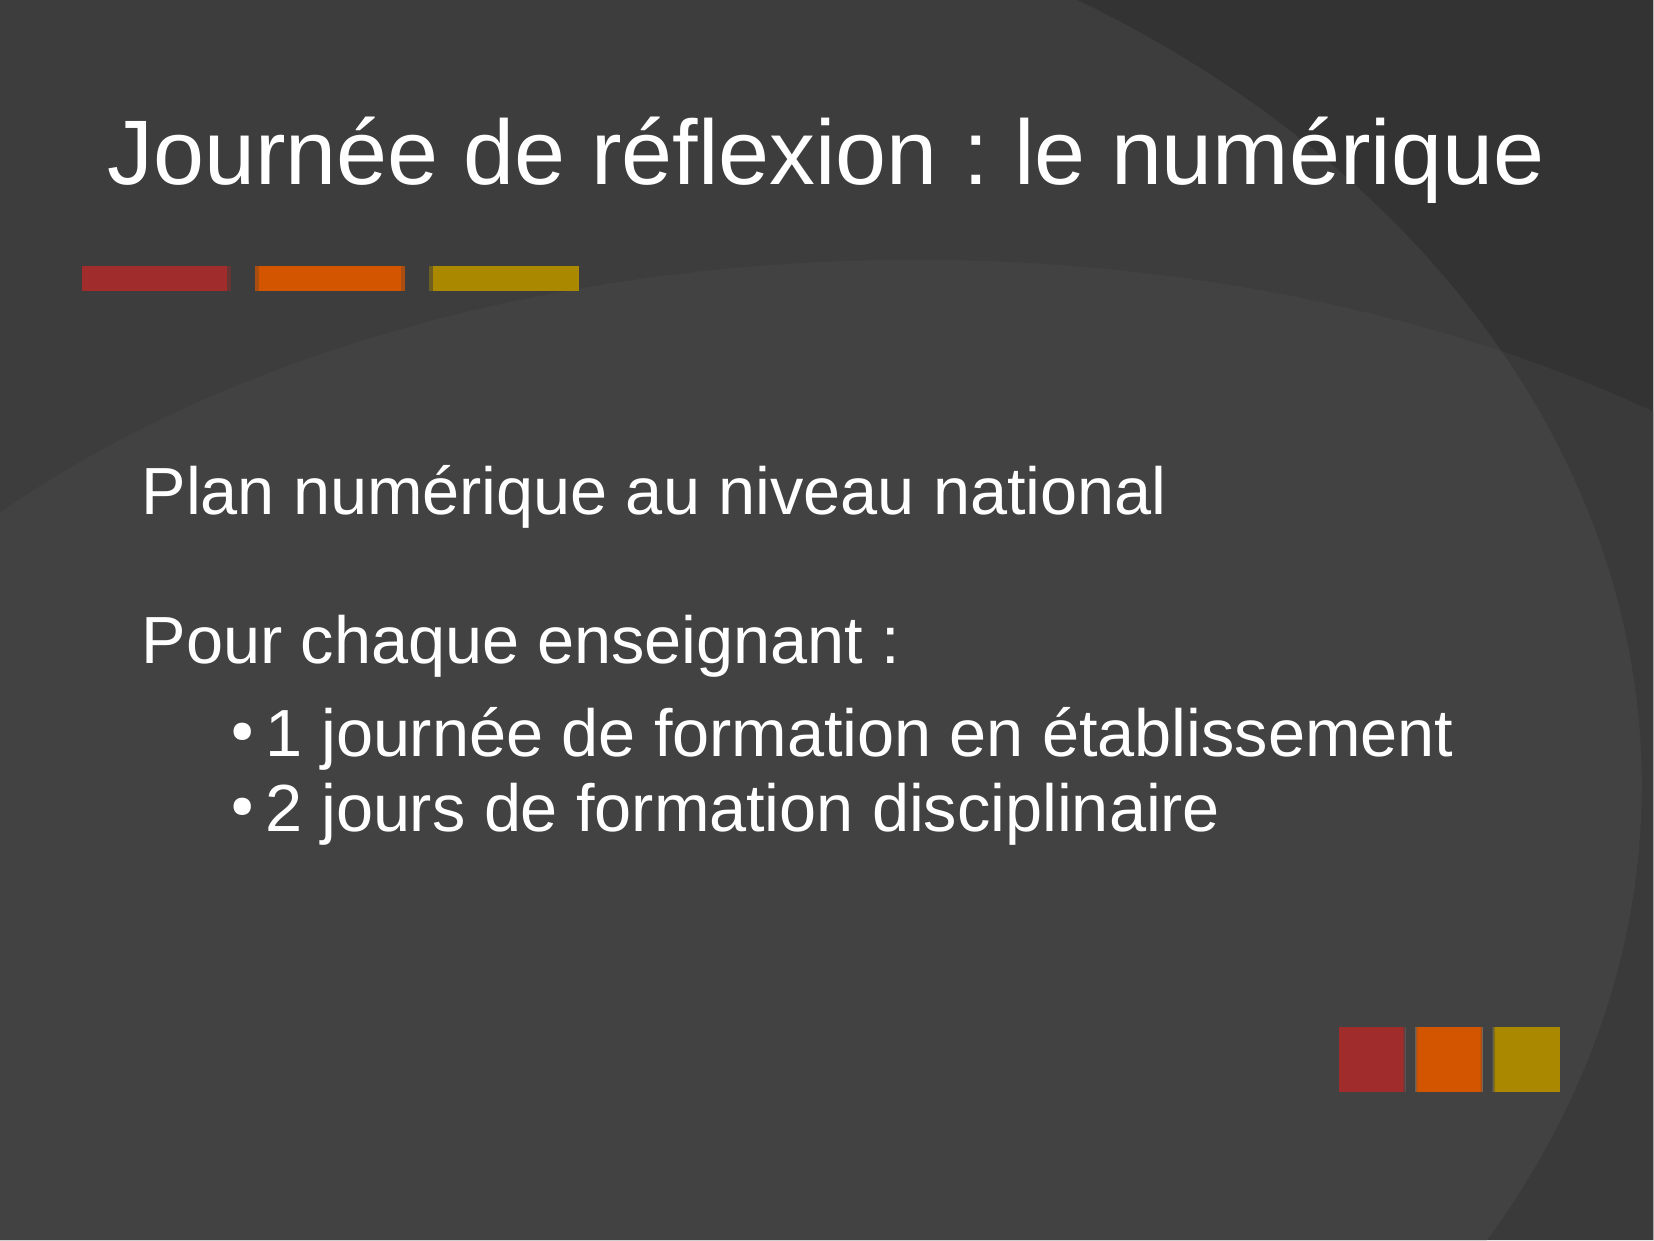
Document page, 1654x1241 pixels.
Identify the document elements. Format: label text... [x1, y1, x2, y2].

title Journée de réflexion : le numérique [82, 49, 1571, 257]
subtitle Plan numérique au niveau national Pour chaque enseignant : 1 journée de formation en établissement 2 jours de formation disciplinaire [82, 290, 1571, 1010]
picture [82, 266, 579, 290]
picture [1339, 1027, 1560, 1092]
